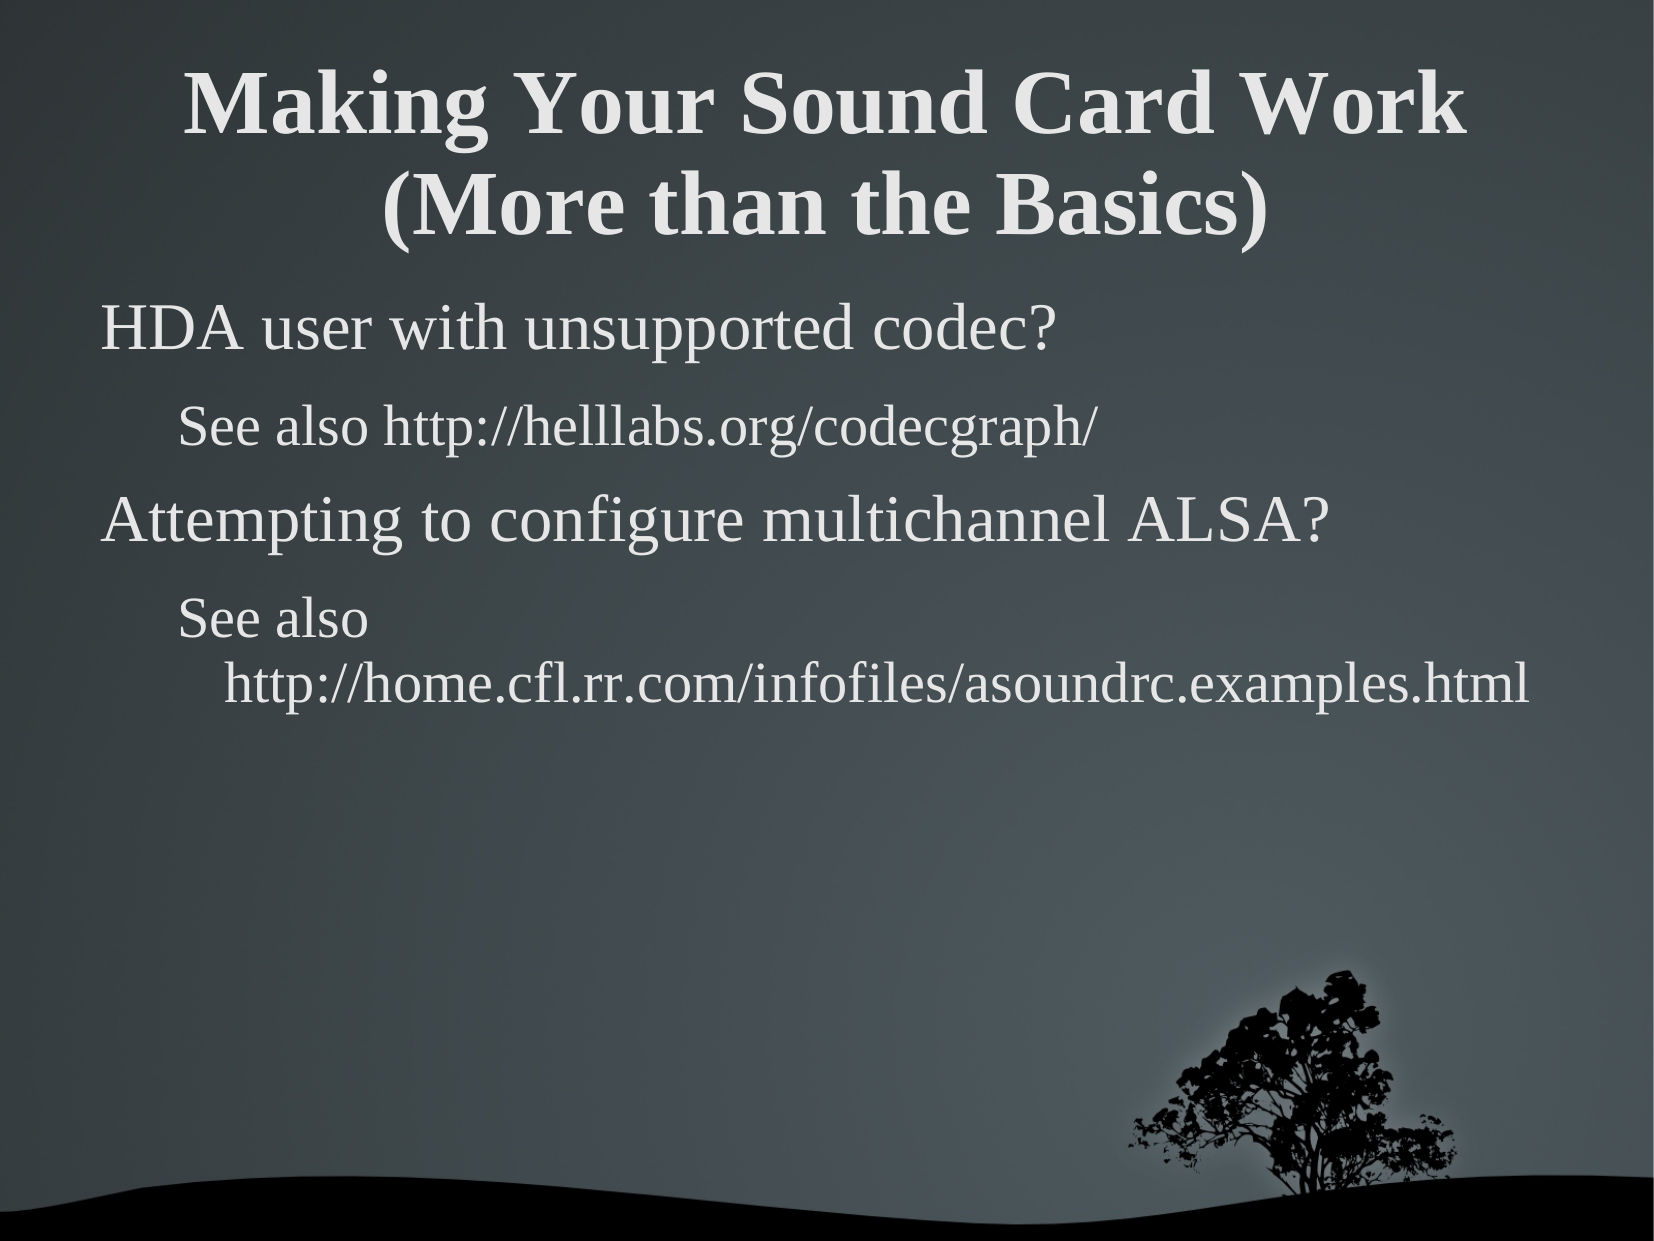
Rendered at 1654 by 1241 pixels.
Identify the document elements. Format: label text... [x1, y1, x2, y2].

title Making Your Sound Card Work (More than the Basics) [82, 33, 1571, 273]
list HDA user with unsupported codec? See also http://helllabs.org/codecgraph/ Attempting to configure multichannel ALSA? See also http://home.cfl.rr.com/infofiles/asoundrc.examples.html [82, 290, 1571, 1094]
picture [0, 0, 1654, 1241]
